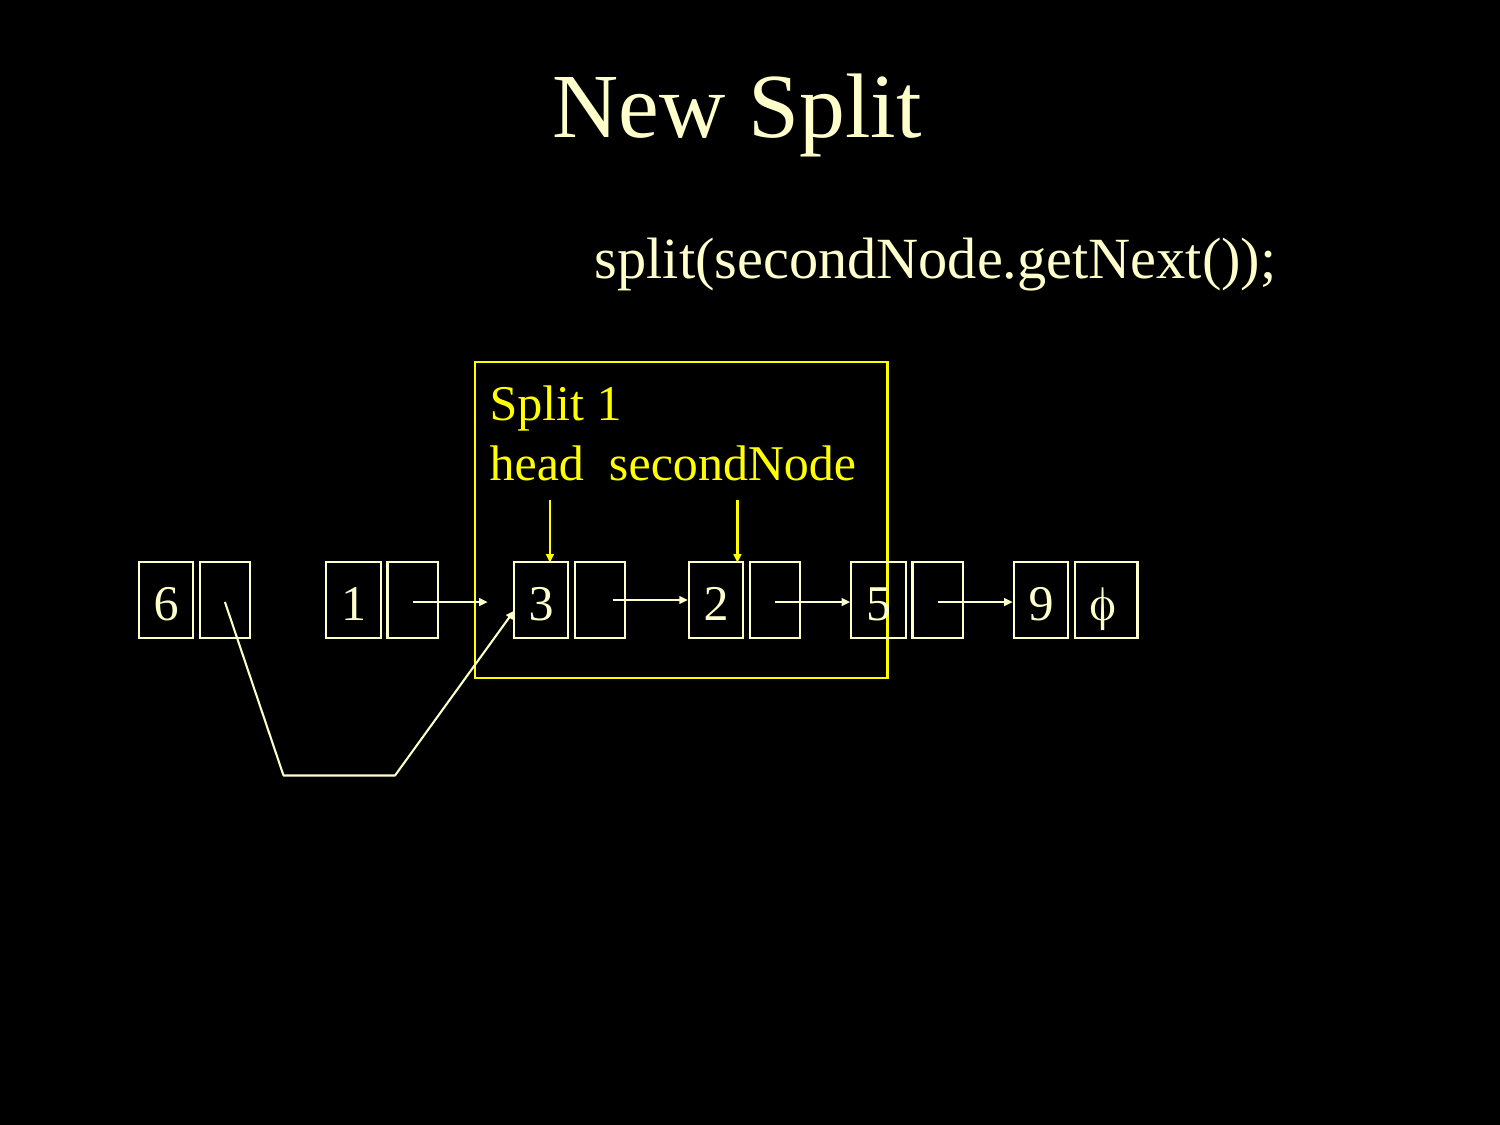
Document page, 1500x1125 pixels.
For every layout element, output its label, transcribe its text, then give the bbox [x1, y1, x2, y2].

text_box 5 [851, 562, 906, 638]
title New Split [8, 47, 1467, 165]
text_box Split 1 head secondNode [474, 362, 888, 678]
text_box split(secondNode.getNext()); [188, 212, 1307, 298]
text_box 3 [513, 562, 569, 638]
text_box 6 [138, 562, 194, 638]
text_box 1 [326, 562, 381, 638]
text_box 2 [688, 562, 744, 638]
text_box 9 [1013, 562, 1069, 638]
text_box  [1074, 562, 1138, 638]
